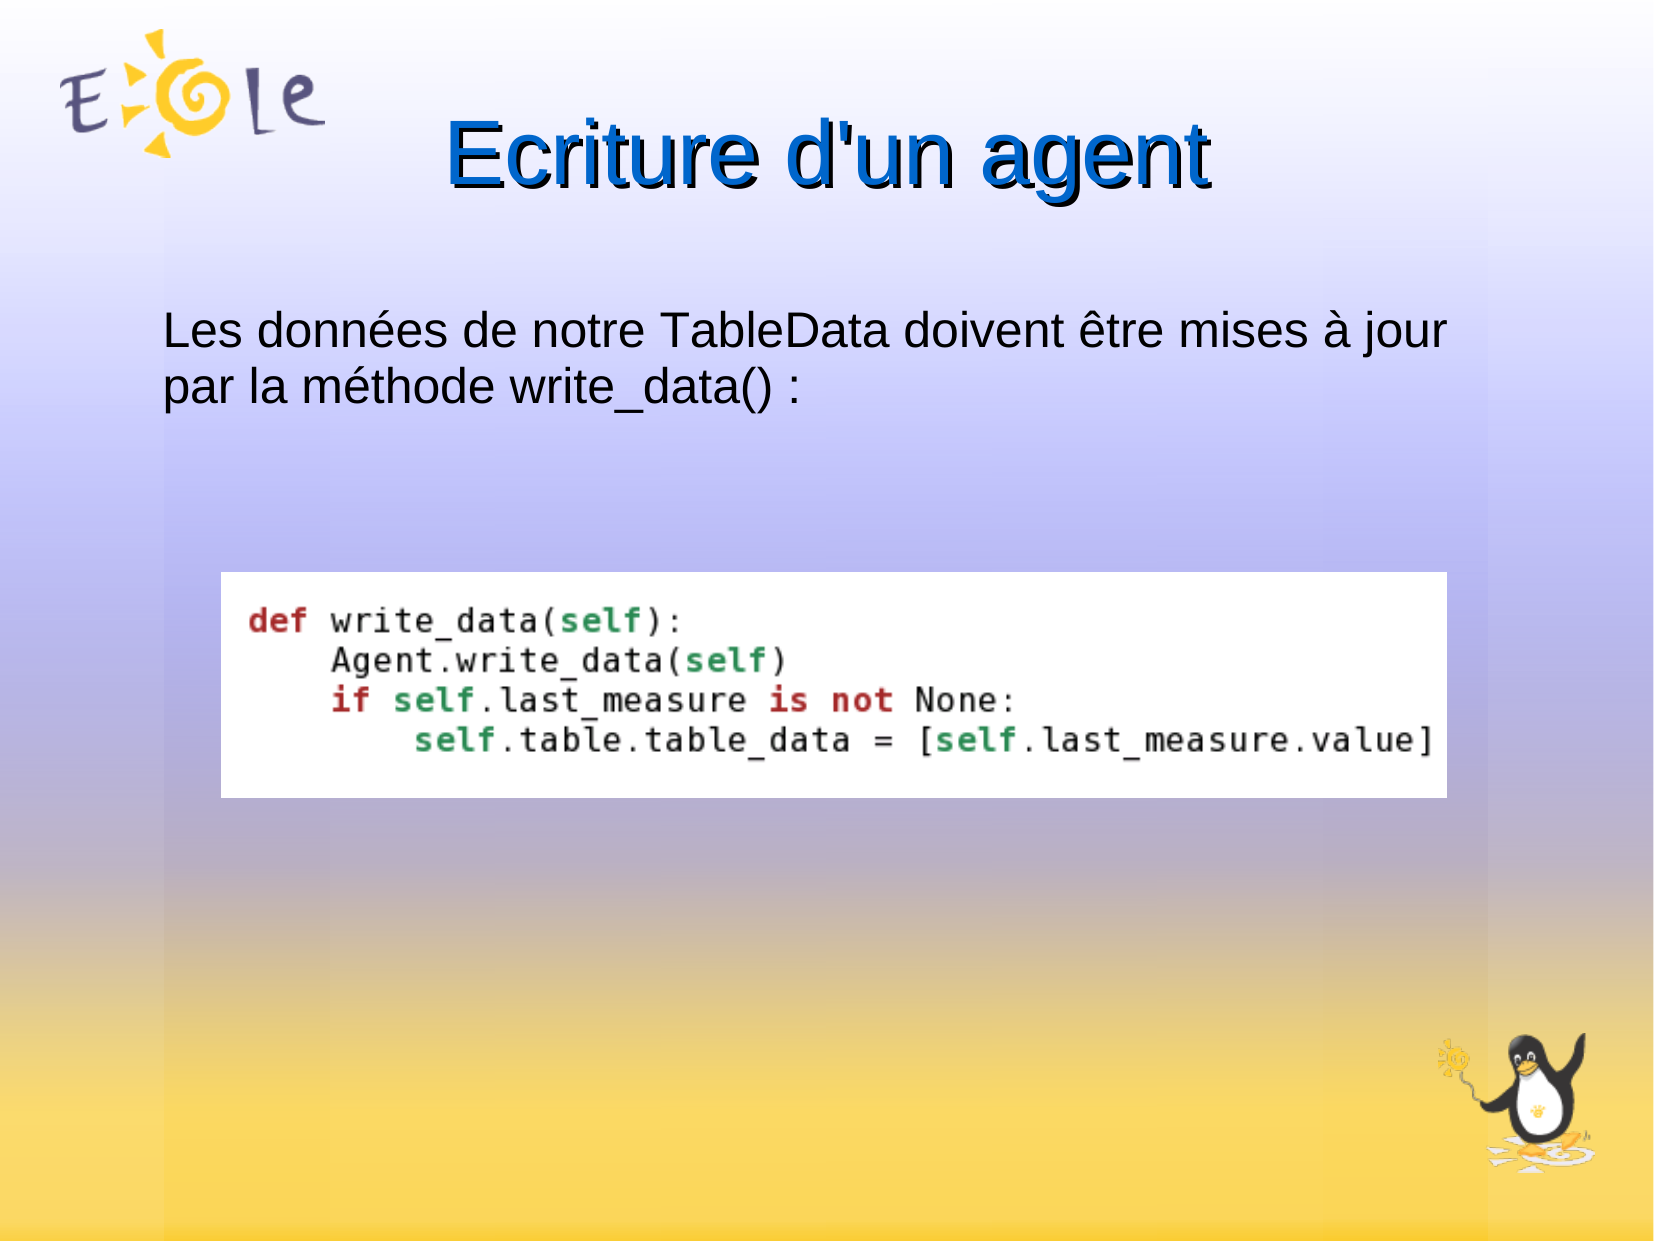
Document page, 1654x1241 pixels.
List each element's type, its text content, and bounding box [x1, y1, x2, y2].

title Ecriture d'un agent [82, 49, 1571, 257]
picture [221, 572, 1447, 798]
picture [0, 0, 1654, 1241]
text_box Les données de notre TableData doivent être mises à jour par la méthode write_data() : [147, 295, 1536, 975]
text_box [408, 399, 1654, 1079]
